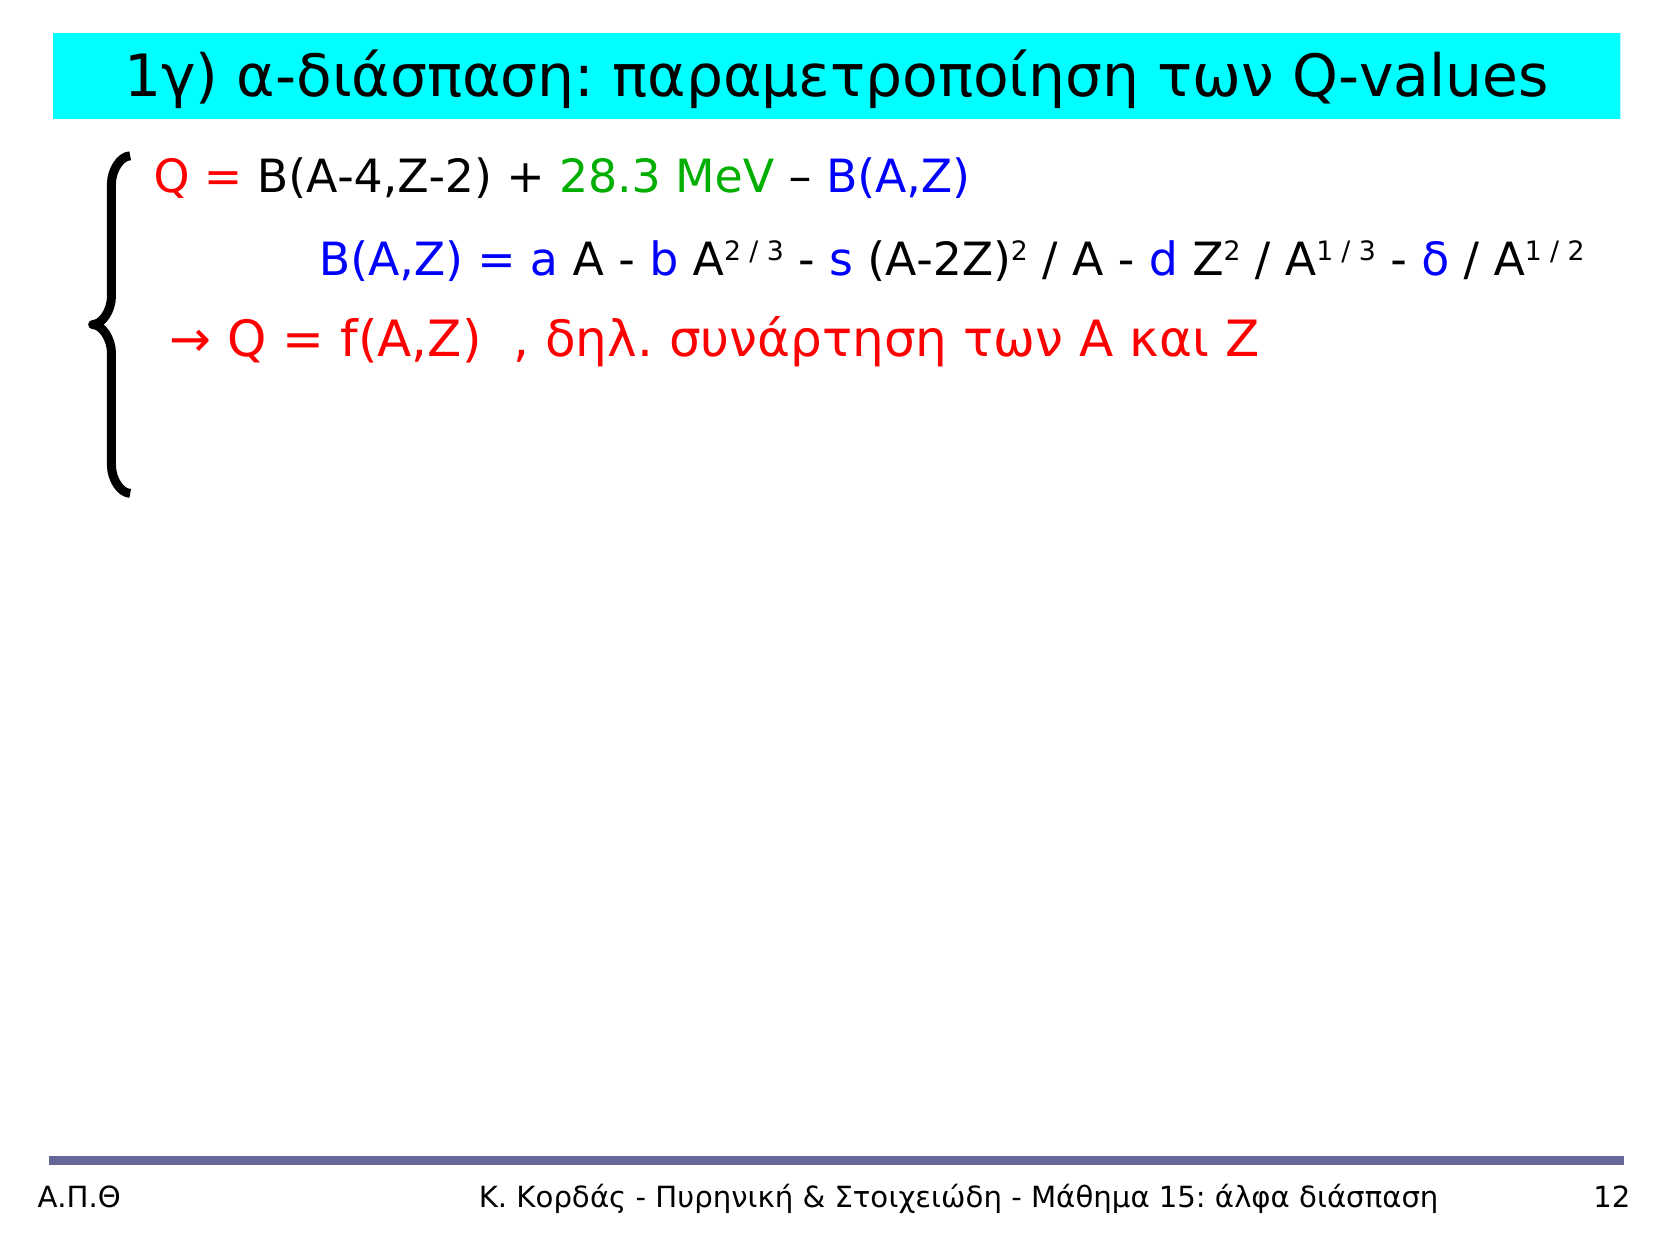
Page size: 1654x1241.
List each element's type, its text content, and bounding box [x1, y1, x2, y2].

title 1γ) α-διάσπαση: παραμετροποίηση των Q-values [53, 33, 1621, 119]
list Q = B(A-4,Z-2) + 28.3 MeV – B(A,Z) Β(Α,Ζ) = a A - b A2 / 3 - s (Α-2Z)2 / A - d Z2 / A1 / 3 - δ / A1 / 2 → Q = f(A,Z) , δηλ. συνάρτηση των Α και Ζ [82, 150, 1613, 1112]
